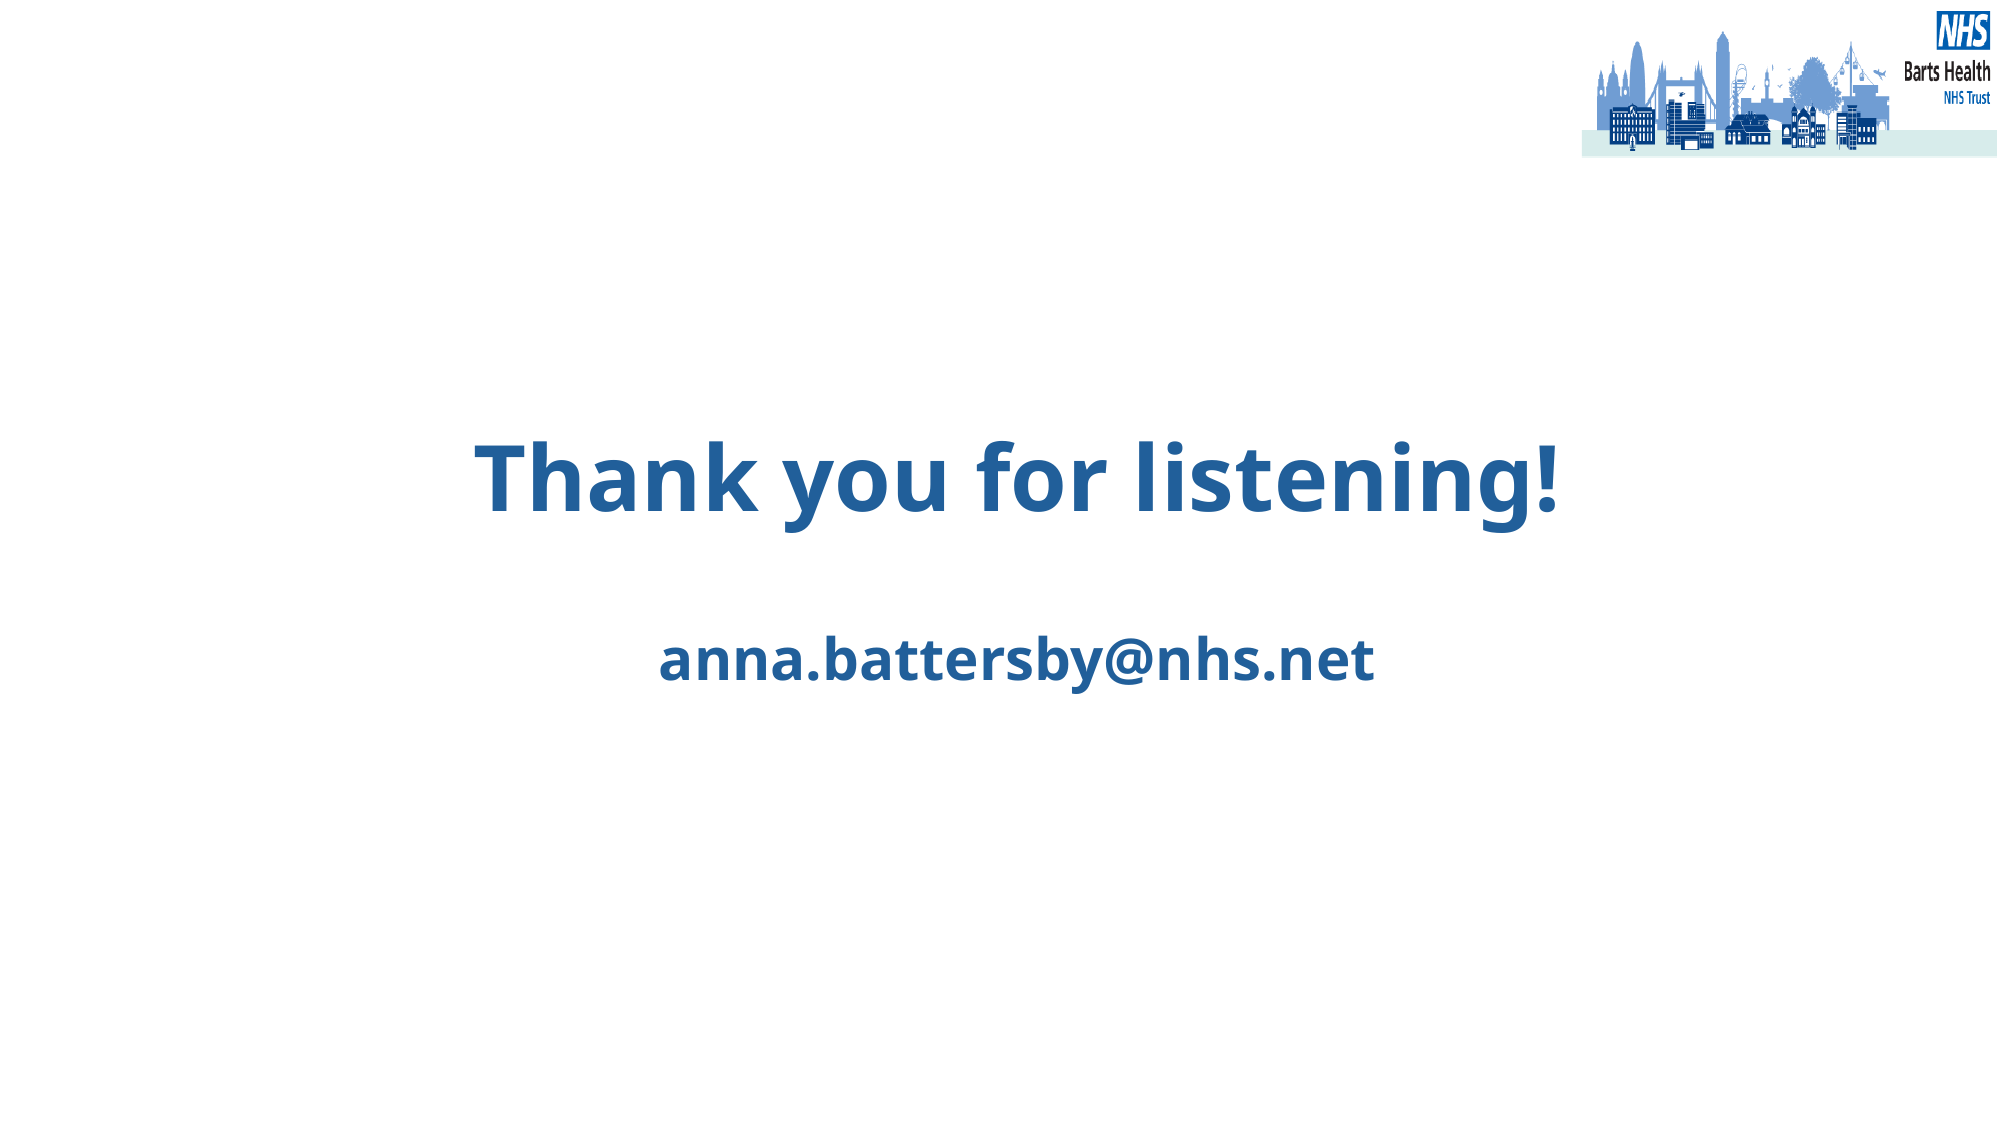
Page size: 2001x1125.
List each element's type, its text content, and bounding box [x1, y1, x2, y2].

picture [1581, 0, 2000, 158]
title Thank you for listening! anna.battersby@nhs.net [449, 386, 1586, 739]
